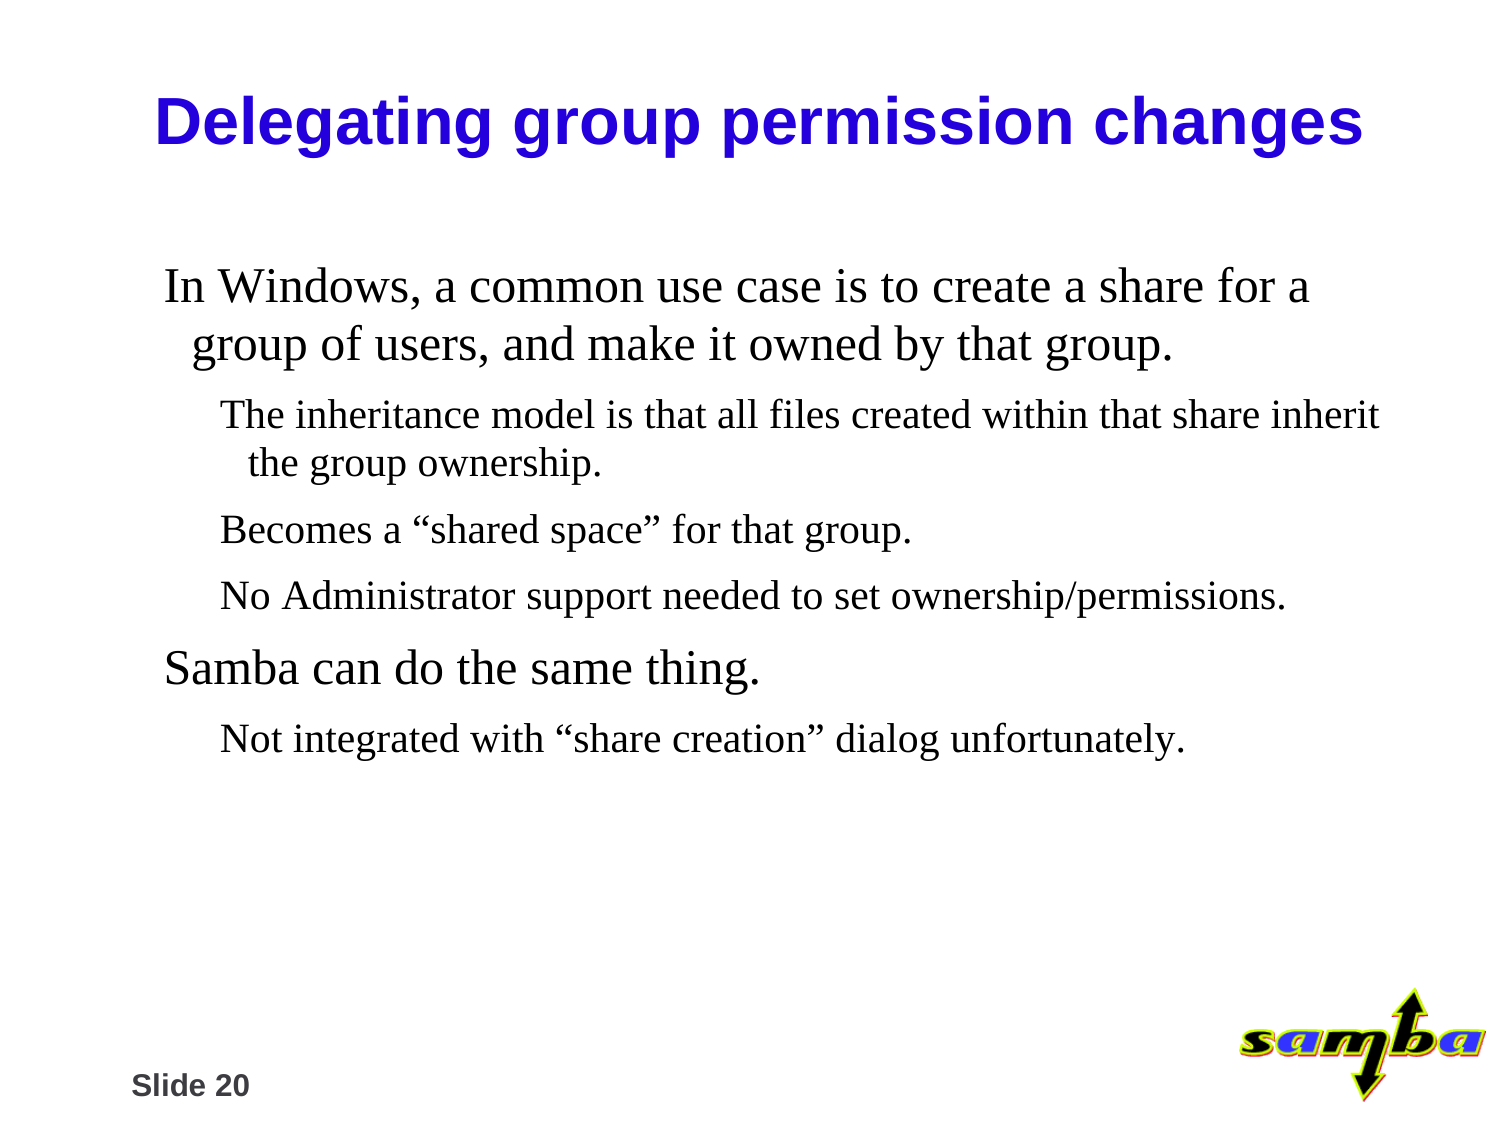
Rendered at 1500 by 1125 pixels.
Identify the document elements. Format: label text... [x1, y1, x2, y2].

picture [1239, 987, 1486, 1102]
list In Windows, a common use case is to create a share for a group of users, and make it owned by that group. The inheritance model is that all files created within that share inherit the group ownership. Becomes a “shared space” for that group. No Administrator support needed to set ownership/permissions. Samba can do the same thing. Not integrated with “share creation” dialog unfortunately. [163, 254, 1404, 986]
title Delegating group permission changes [154, 41, 1383, 205]
